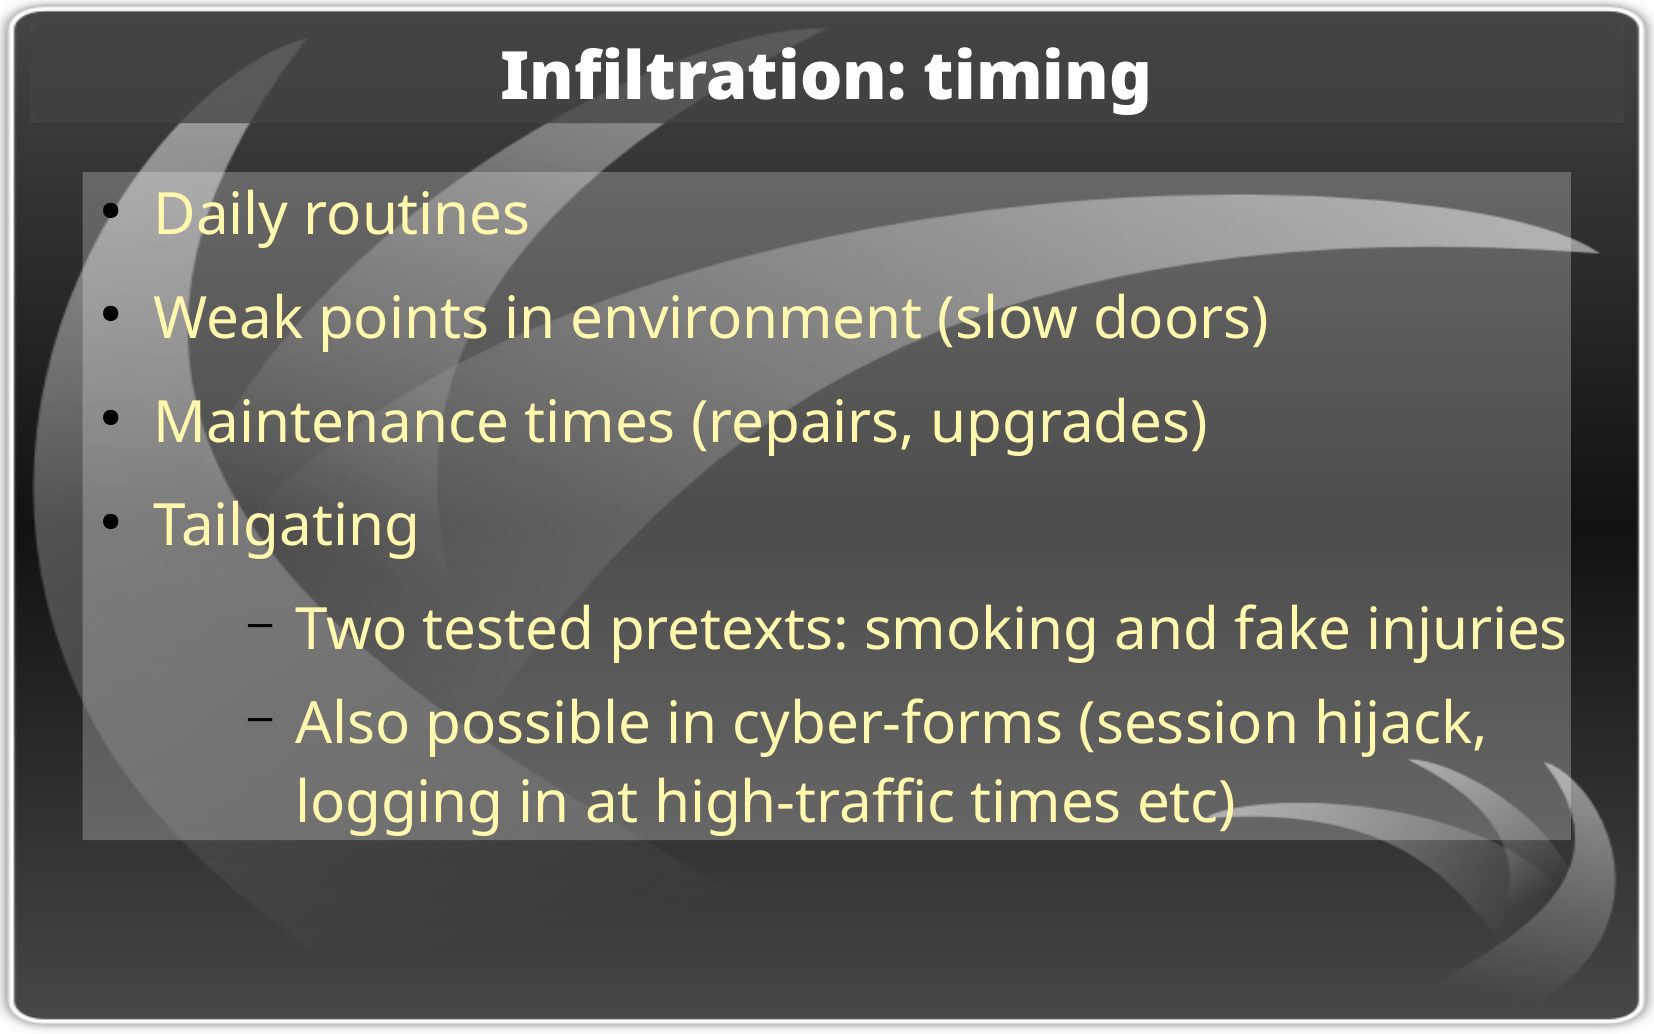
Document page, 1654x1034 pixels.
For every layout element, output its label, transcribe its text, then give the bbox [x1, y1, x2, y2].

picture [0, 0, 1654, 1034]
title Infiltration: timing [29, 24, 1625, 124]
list Daily routines Weak points in environment (slow doors) Maintenance times (repairs, upgrades) Tailgating Two tested pretexts: smoking and fake injuries Also possible in cyber-forms (session hijack, logging in at high-traffic times etc) [82, 172, 1571, 823]
